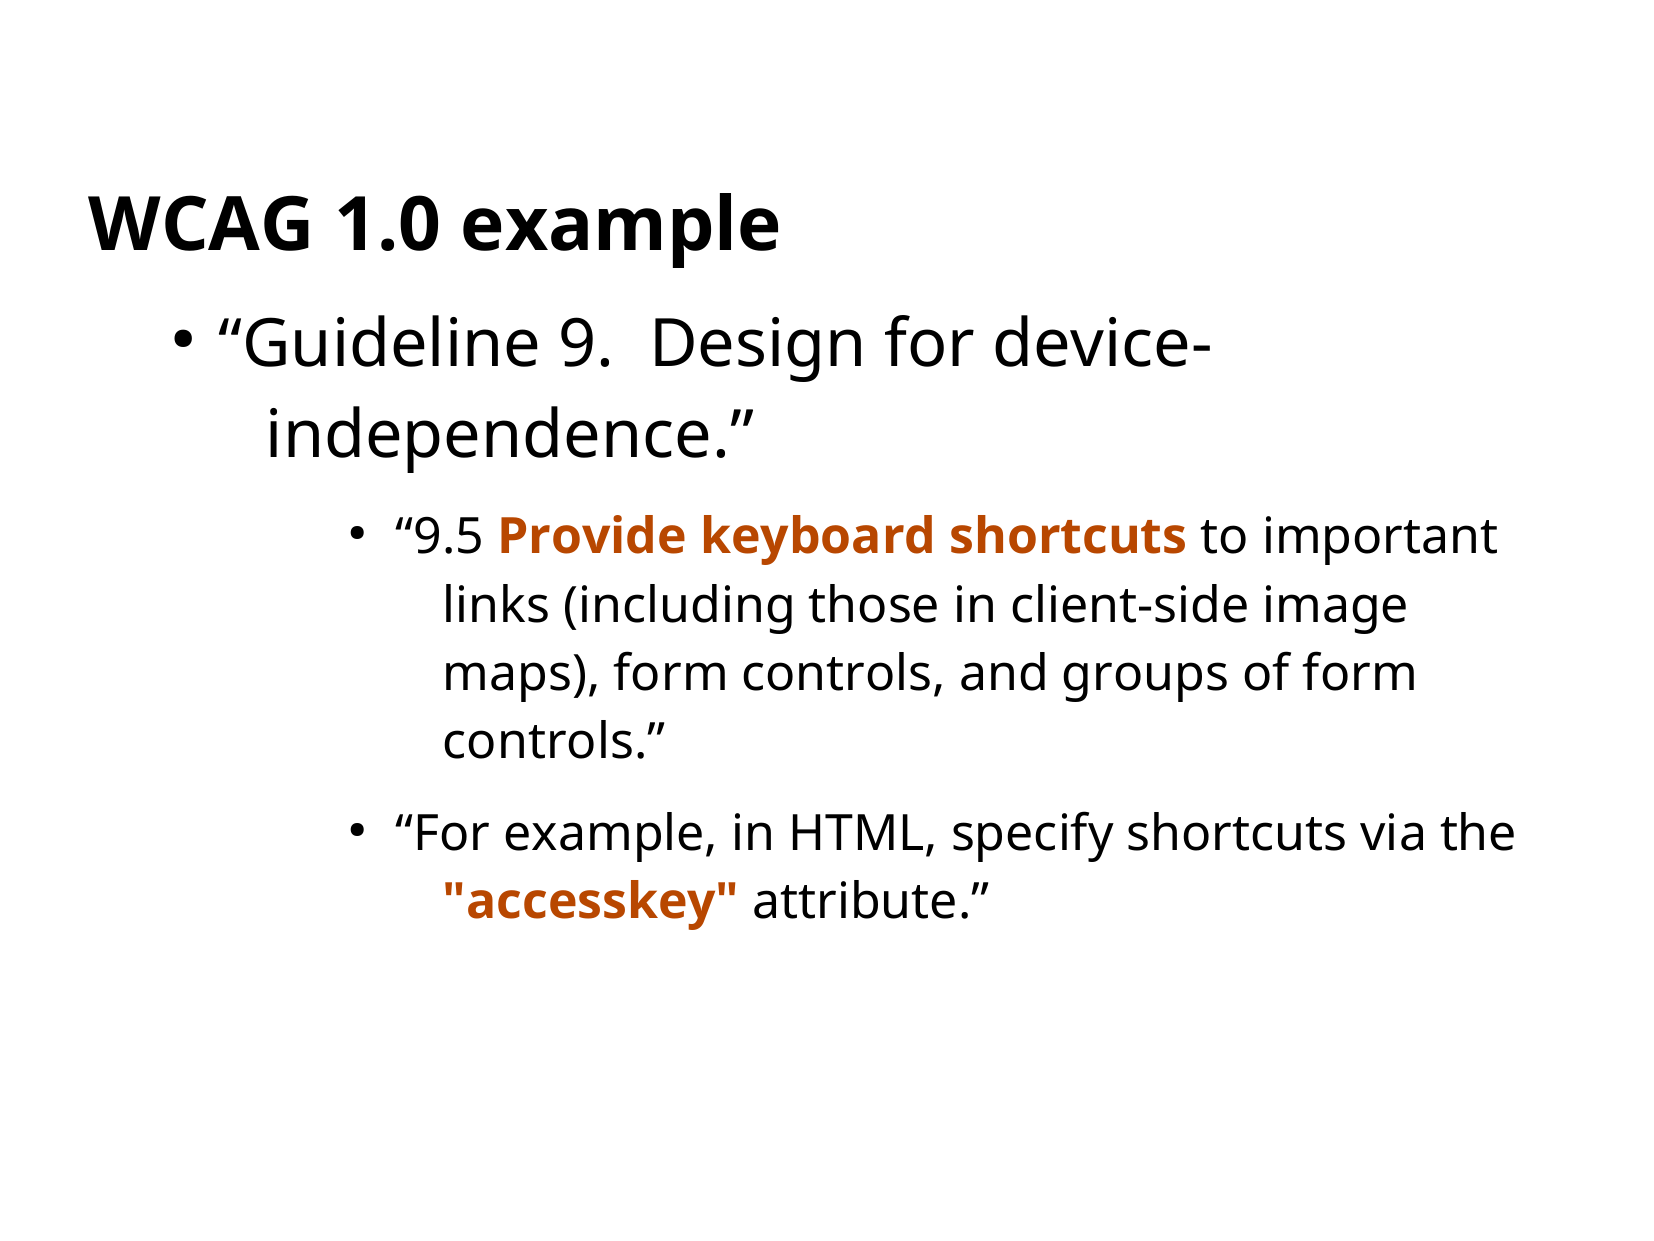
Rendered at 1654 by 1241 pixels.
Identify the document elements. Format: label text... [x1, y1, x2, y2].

list “Guideline 9. Design for device-independence.” “9.5 Provide keyboard shortcuts to important links (including those in client-side image maps), form controls, and groups of form controls.” “For example, in HTML, specify shortcuts via the "accesskey" attribute.” [88, 295, 1565, 1137]
title WCAG 1.0 example [88, 176, 1565, 267]
